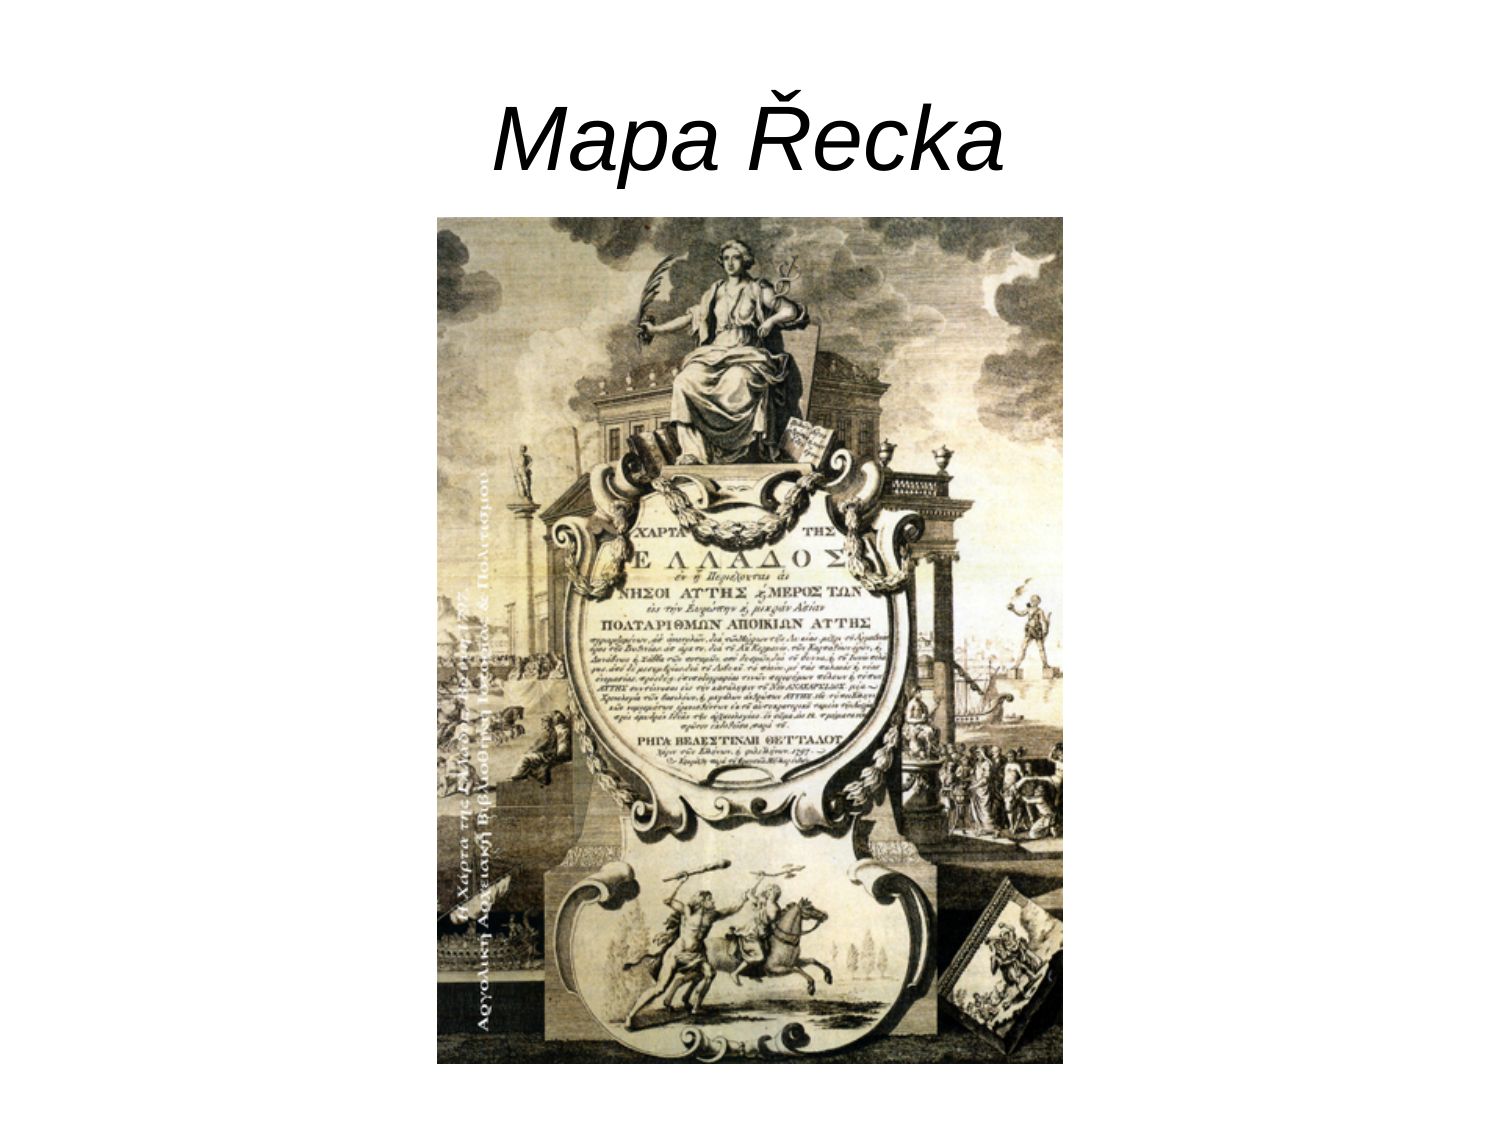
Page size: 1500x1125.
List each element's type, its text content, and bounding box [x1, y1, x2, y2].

title Mapa Řecka [74, 20, 1425, 257]
picture [437, 217, 1063, 1064]
